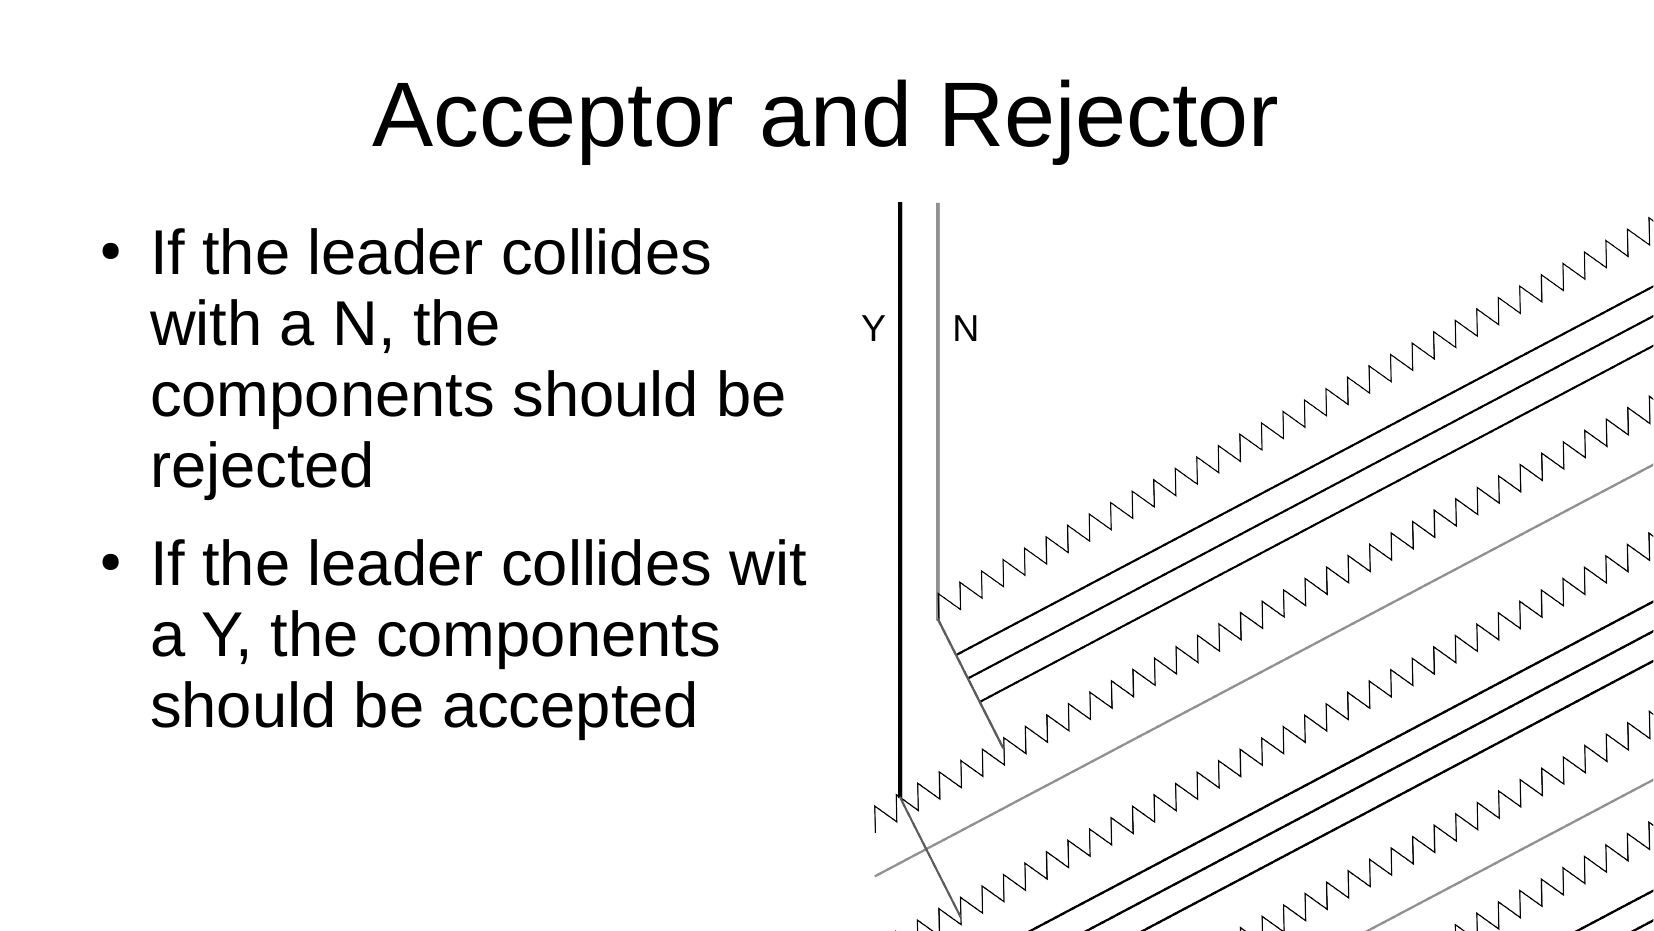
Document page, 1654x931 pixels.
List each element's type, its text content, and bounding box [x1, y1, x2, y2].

title Acceptor and Rejector [82, 37, 863, 193]
text_box N [938, 300, 1051, 413]
text_box Y [846, 300, 938, 413]
picture [863, 34, 1654, 931]
list If the leader collides with a N, the components should be rejected If the leader collides wit a Y, the components should be accepted [82, 217, 809, 758]
